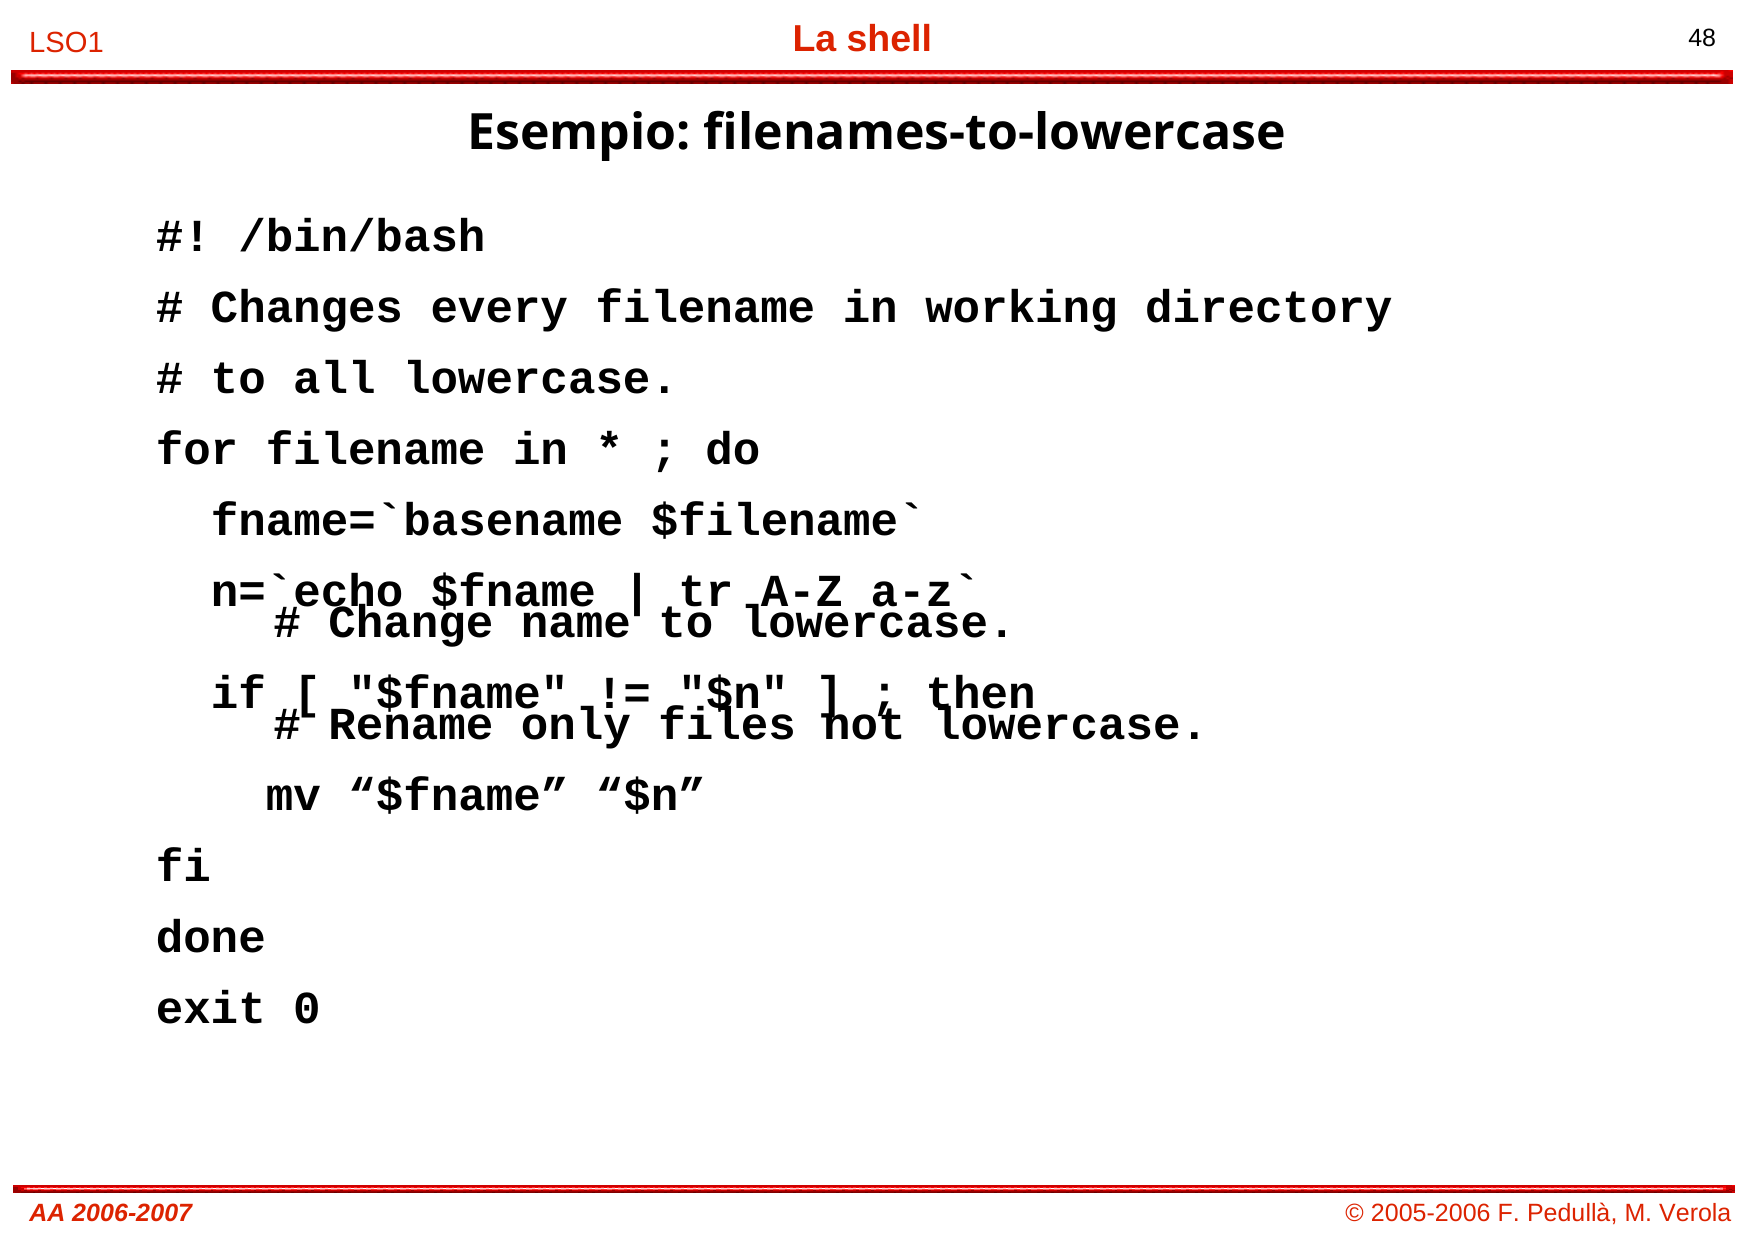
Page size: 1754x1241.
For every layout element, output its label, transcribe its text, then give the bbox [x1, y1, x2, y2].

title Esempio: filenames-to-lowercase [390, 84, 1363, 180]
list #! /bin/bash # Changes every filename in working directory # to all lowercase. for filename in * ; do fname=`basename $filename` n=`echo $fname | tr A-Z a-z` # Change name to lowercase. if [ "$fname" != "$n" ] ; then # Rename only files not lowercase. mv “$fname” “$n” fi done exit 0 [141, 218, 1668, 1181]
picture [11, 70, 1733, 84]
picture [13, 1185, 1735, 1193]
